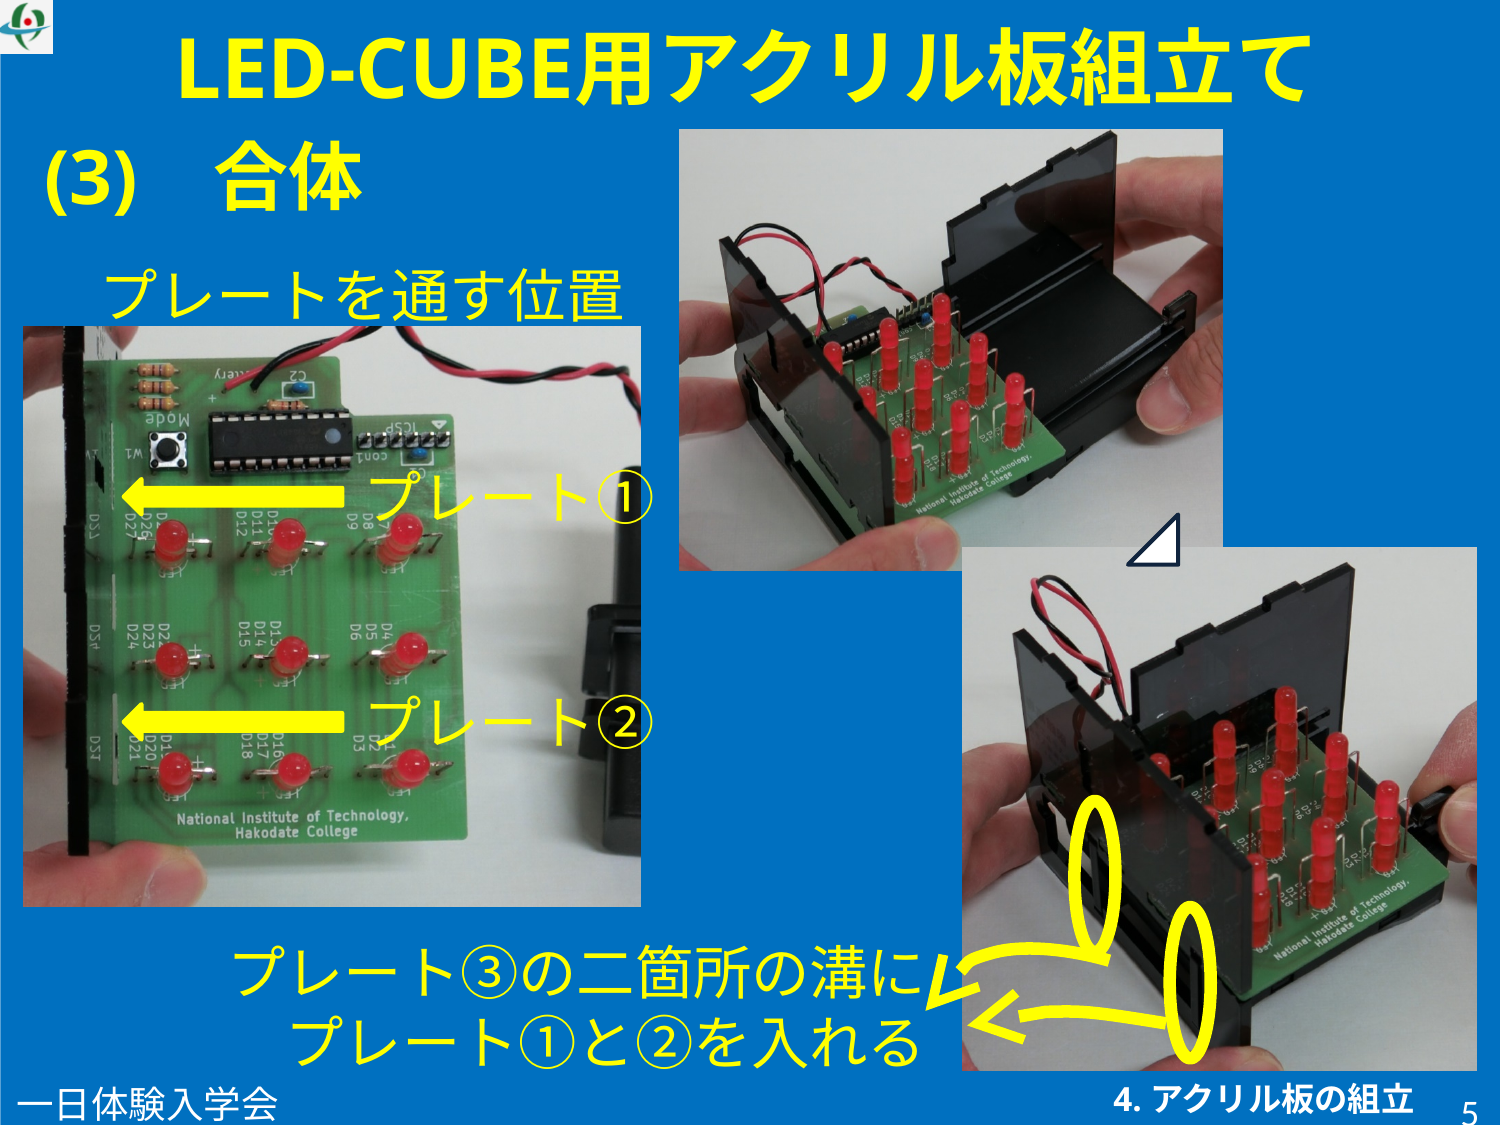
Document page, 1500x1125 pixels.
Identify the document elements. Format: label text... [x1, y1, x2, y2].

text_box 4. アクリル板の組立 [1098, 1071, 1430, 1125]
text_box [1128, 514, 1179, 565]
text_box プレート② [348, 679, 809, 764]
picture [1081, 808, 1109, 945]
picture [0, 0, 53, 54]
picture [23, 326, 641, 907]
text_box LED-CUBE用アクリル板組立て [29, 7, 1465, 122]
text_box プレート③の二箇所の溝に プレート①と②を入れる [212, 928, 981, 1084]
text_box プレート① [348, 453, 809, 539]
picture [679, 129, 1477, 1071]
text_box [123, 478, 343, 515]
text_box プレートを通す位置 [85, 252, 641, 338]
text_box (3) 合体 [29, 122, 1465, 228]
text_box [123, 704, 343, 740]
